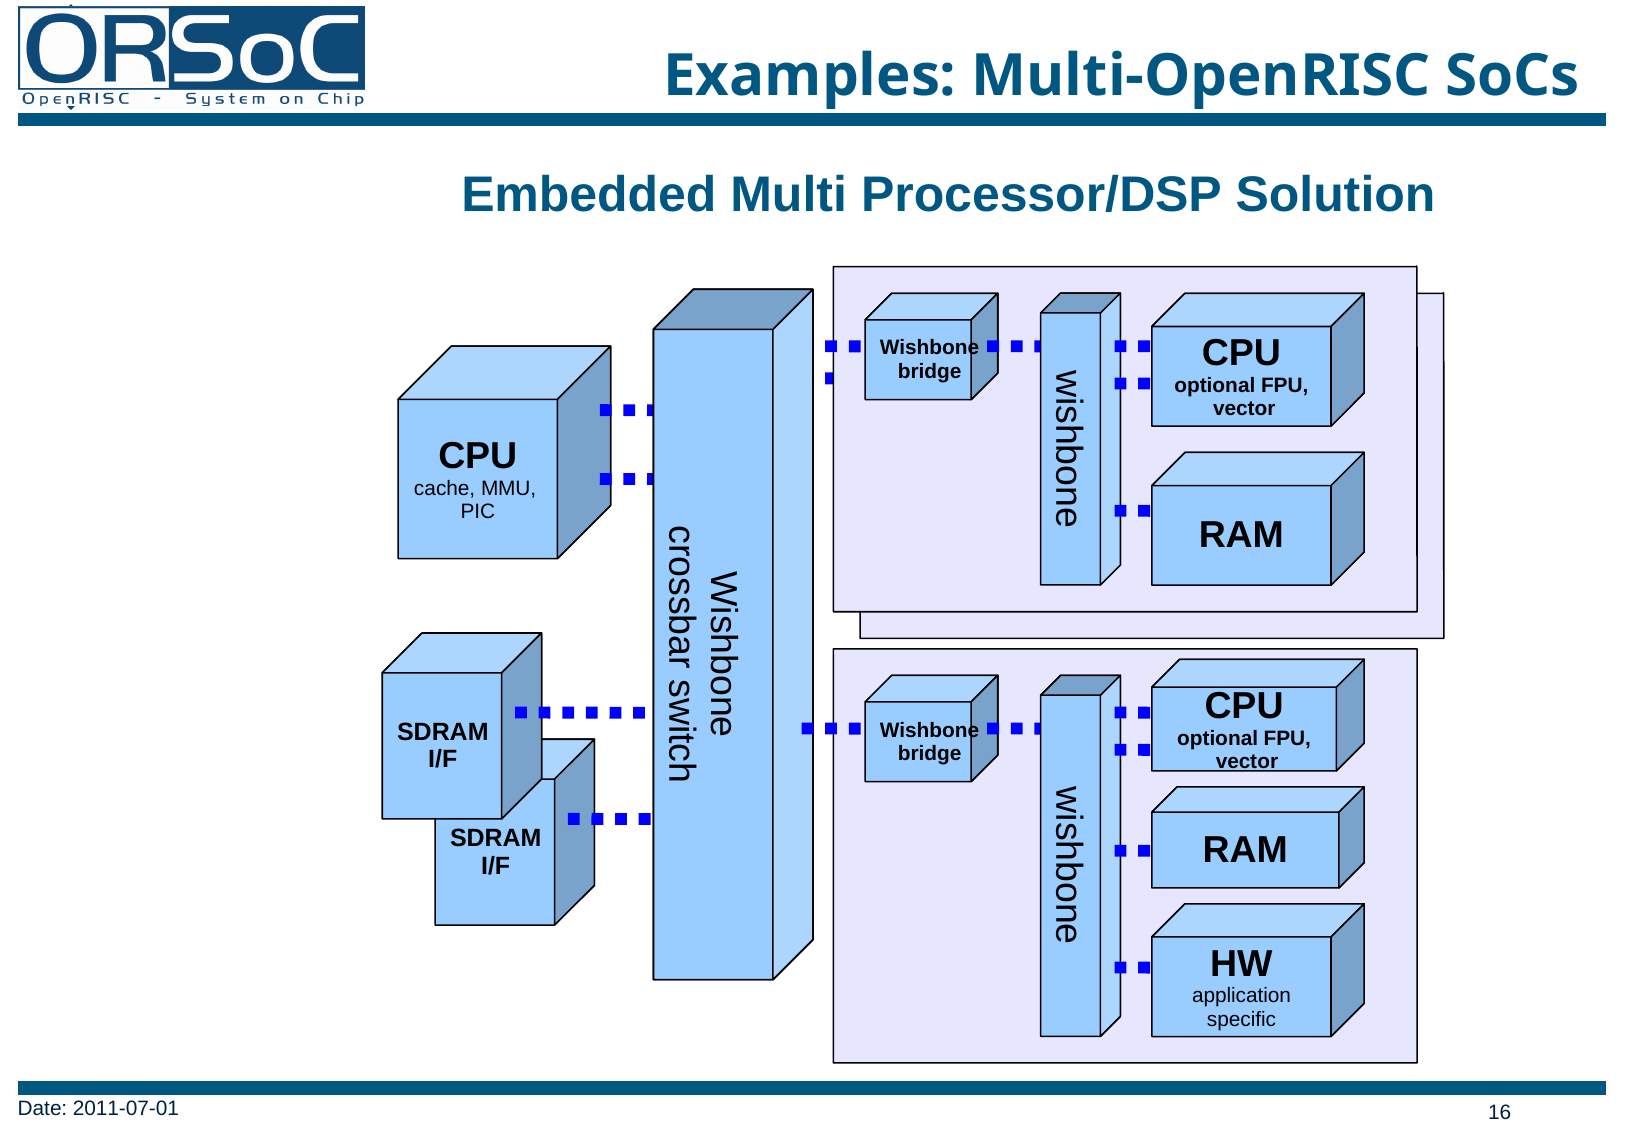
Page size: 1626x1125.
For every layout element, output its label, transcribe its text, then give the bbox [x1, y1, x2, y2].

text_box CPU optional FPU, vector [1151, 327, 1330, 427]
text_box [833, 266, 1444, 639]
text_box [833, 648, 1418, 1063]
text_box Embedded Multi Processor/DSP Solution [308, 153, 1590, 235]
text_box HW application specific [1151, 937, 1330, 1037]
text_box SDRAM I/F [435, 780, 554, 926]
text_box CPU optional FPU, vector [1151, 688, 1336, 771]
text_box RAM [1151, 486, 1330, 586]
text_box Examples: Multi-OpenRISC SoCs [216, 28, 1626, 110]
text_box wishbone [1040, 313, 1100, 585]
picture [18, 4, 365, 110]
text_box CPU cache, MMU, PIC [398, 400, 557, 559]
text_box Wishbone crossbar switch [653, 330, 772, 980]
text_box Wishbone bridge [865, 702, 971, 782]
text_box SDRAM I/F [382, 673, 501, 819]
text_box RAM [1151, 813, 1338, 888]
text_box Wishbone bridge [865, 320, 971, 400]
text_box wishbone [1040, 696, 1100, 1037]
